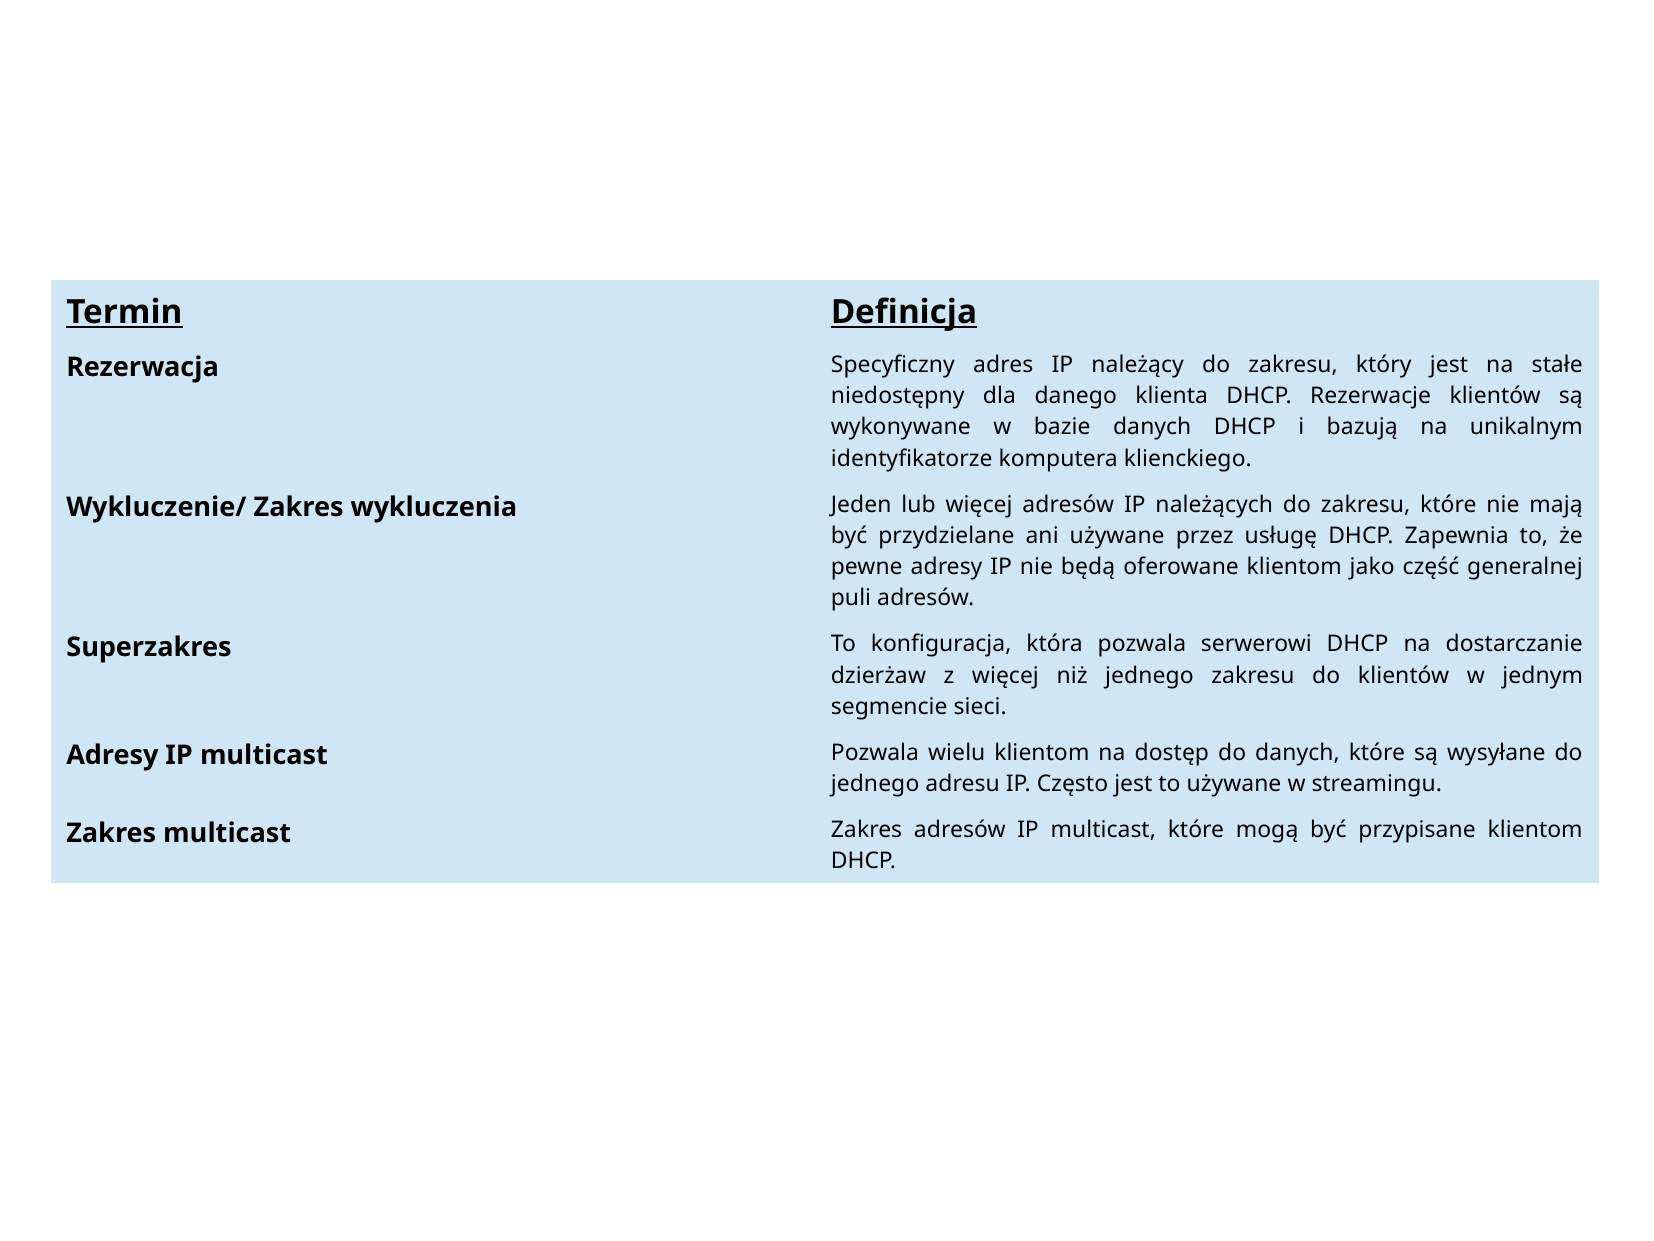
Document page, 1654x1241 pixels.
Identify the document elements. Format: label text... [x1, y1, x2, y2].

table_cell Superzakres [51, 620, 816, 729]
table_cell Rezerwacja [51, 341, 816, 480]
table_cell Pozwala wielu klientom na dostęp do danych, które są wysyłane do jednego adresu IP. Często jest to używane w streamingu. [816, 729, 1599, 806]
table_cell Zakres multicast [51, 806, 816, 883]
table_cell To konfiguracja, która pozwala serwerowi DHCP na dostarczanie dzierżaw z więcej niż jednego zakresu do klientów w jednym segmencie sieci. [816, 620, 1599, 729]
table_cell Adresy IP multicast [51, 729, 816, 806]
table_header Termin [51, 280, 816, 341]
table_header Definicja [816, 280, 1599, 341]
table_cell Wykluczenie/ Zakres wykluczenia [51, 480, 816, 620]
table_cell Zakres adresów IP multicast, które mogą być przypisane klientom DHCP. [816, 806, 1599, 883]
table_cell Jeden lub więcej adresów IP należących do zakresu, które nie mają być przydzielane ani używane przez usługę DHCP. Zapewnia to, że pewne adresy IP nie będą oferowane klientom jako część generalnej puli adresów. [816, 480, 1599, 620]
table_cell Specyficzny adres IP należący do zakresu, który jest na stałe niedostępny dla danego klienta DHCP. Rezerwacje klientów są wykonywane w bazie danych DHCP i bazują na unikalnym identyfikatorze komputera klienckiego. [816, 341, 1599, 480]
